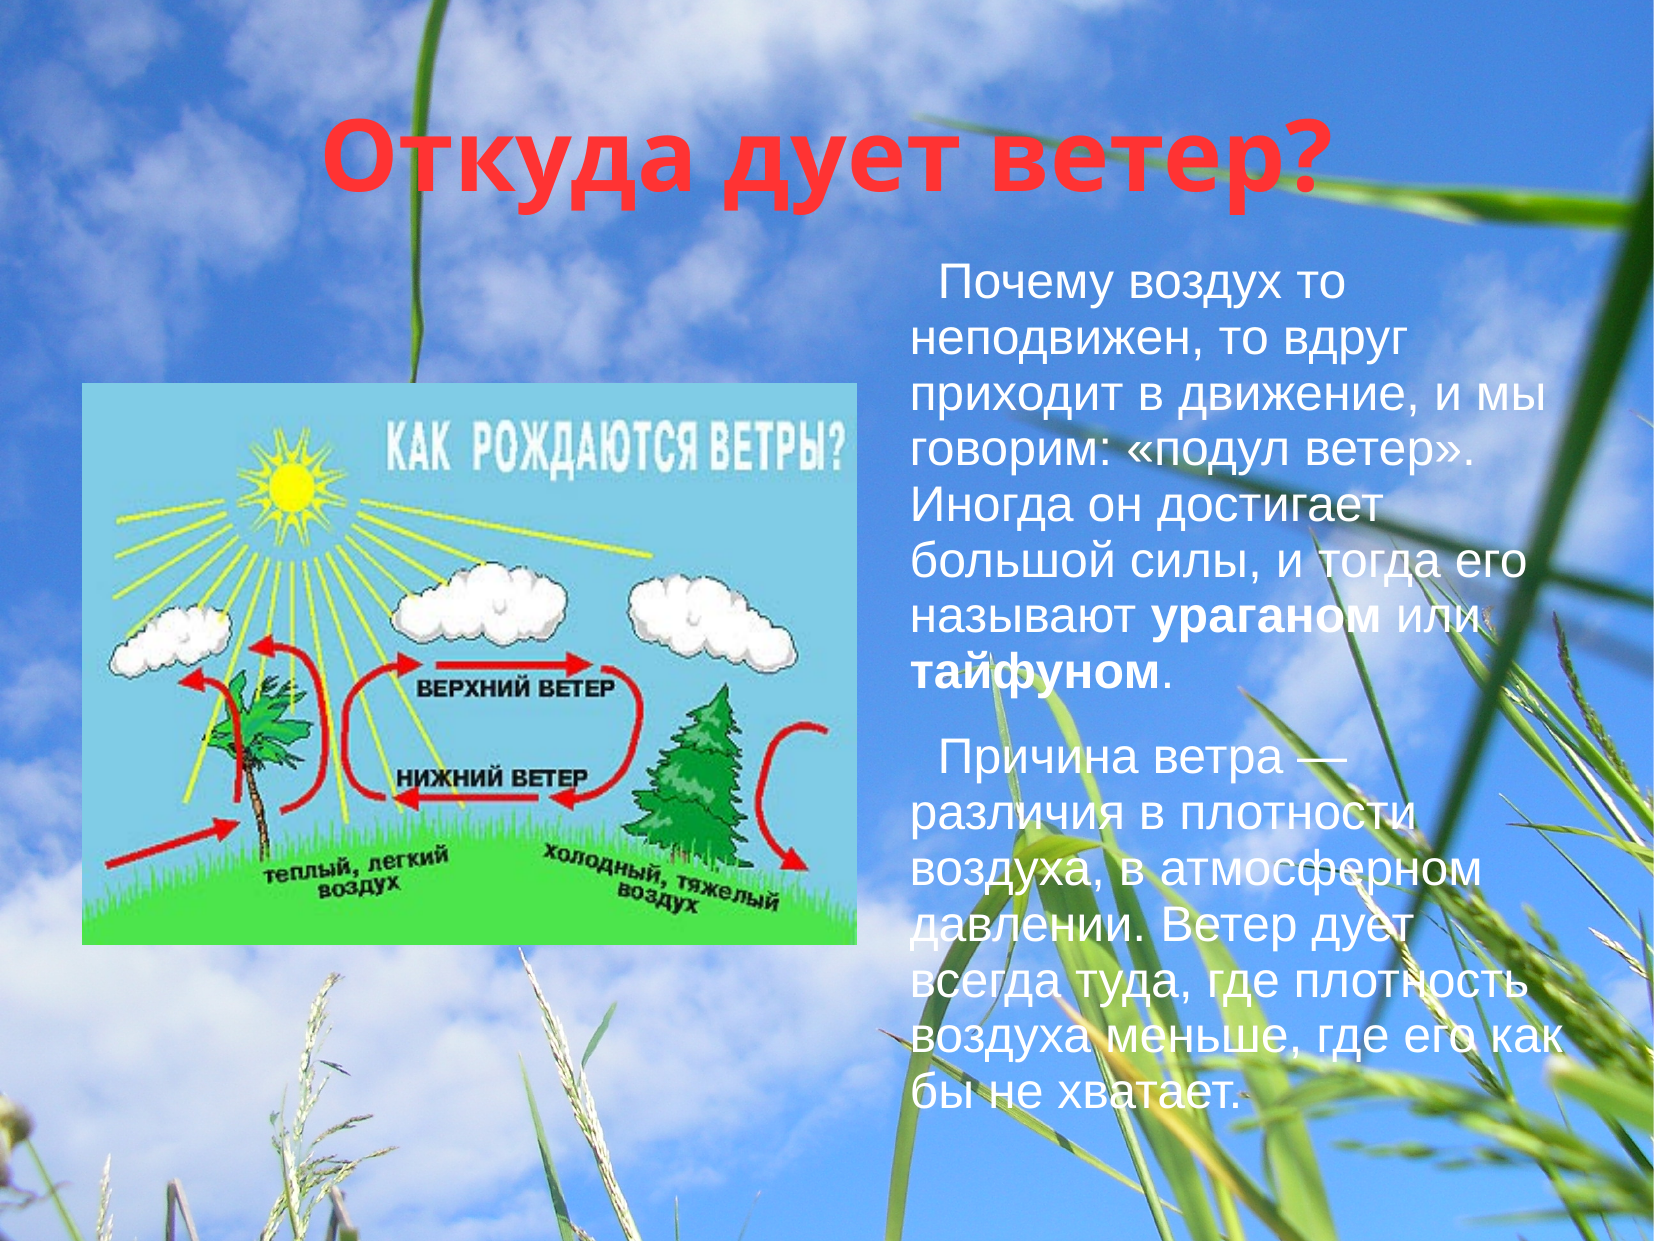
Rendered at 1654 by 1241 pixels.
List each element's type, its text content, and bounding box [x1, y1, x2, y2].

title Откуда дует ветер? [82, 49, 1571, 257]
list Почему воздух то неподвижен, то вдруг приходит в движение, и мы говорим: «подул ветер». Иногда он достигает большой силы, и тогда его называют ураганом или тайфуном. Причина ветра — различия в плотности воздуха, в атмосферном давлении. Ветер дует всегда туда, где плотность воздуха меньше, где его как бы не хватает. [838, 253, 1565, 1123]
picture [0, 0, 1654, 1241]
